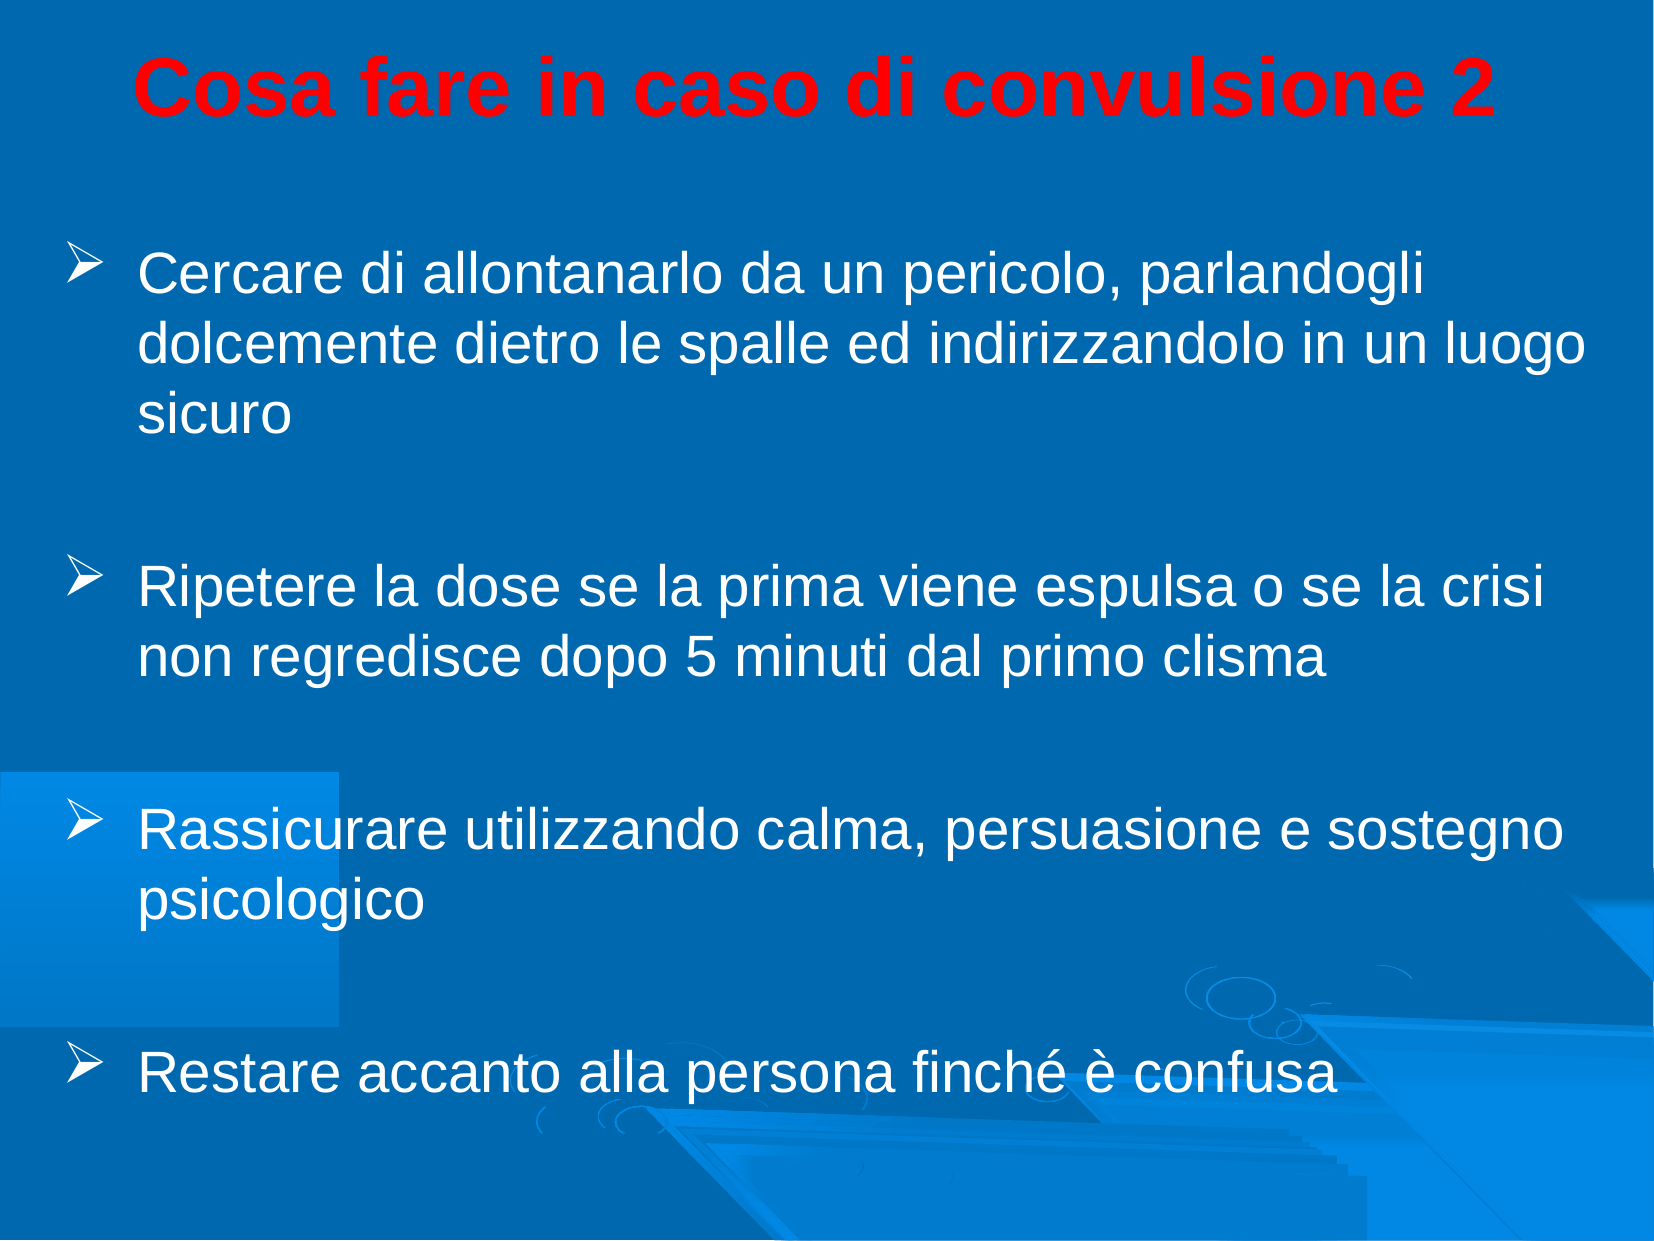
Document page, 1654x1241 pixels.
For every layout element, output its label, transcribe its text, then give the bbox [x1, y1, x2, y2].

title Cosa fare in caso di convulsione 2 [71, 11, 1560, 150]
text_box Cercare di allontanarlo da un pericolo, parlandogli dolcemente dietro le spalle ed indirizzandolo in un luogo sicuro Ripetere la dose se la prima viene espulsa o se la crisi non regredisce dopo 5 minuti dal primo clisma Rassicurare utilizzando calma, persuasione e sostegno psicologico Restare accanto alla persona finché è confusa [47, 150, 1630, 969]
